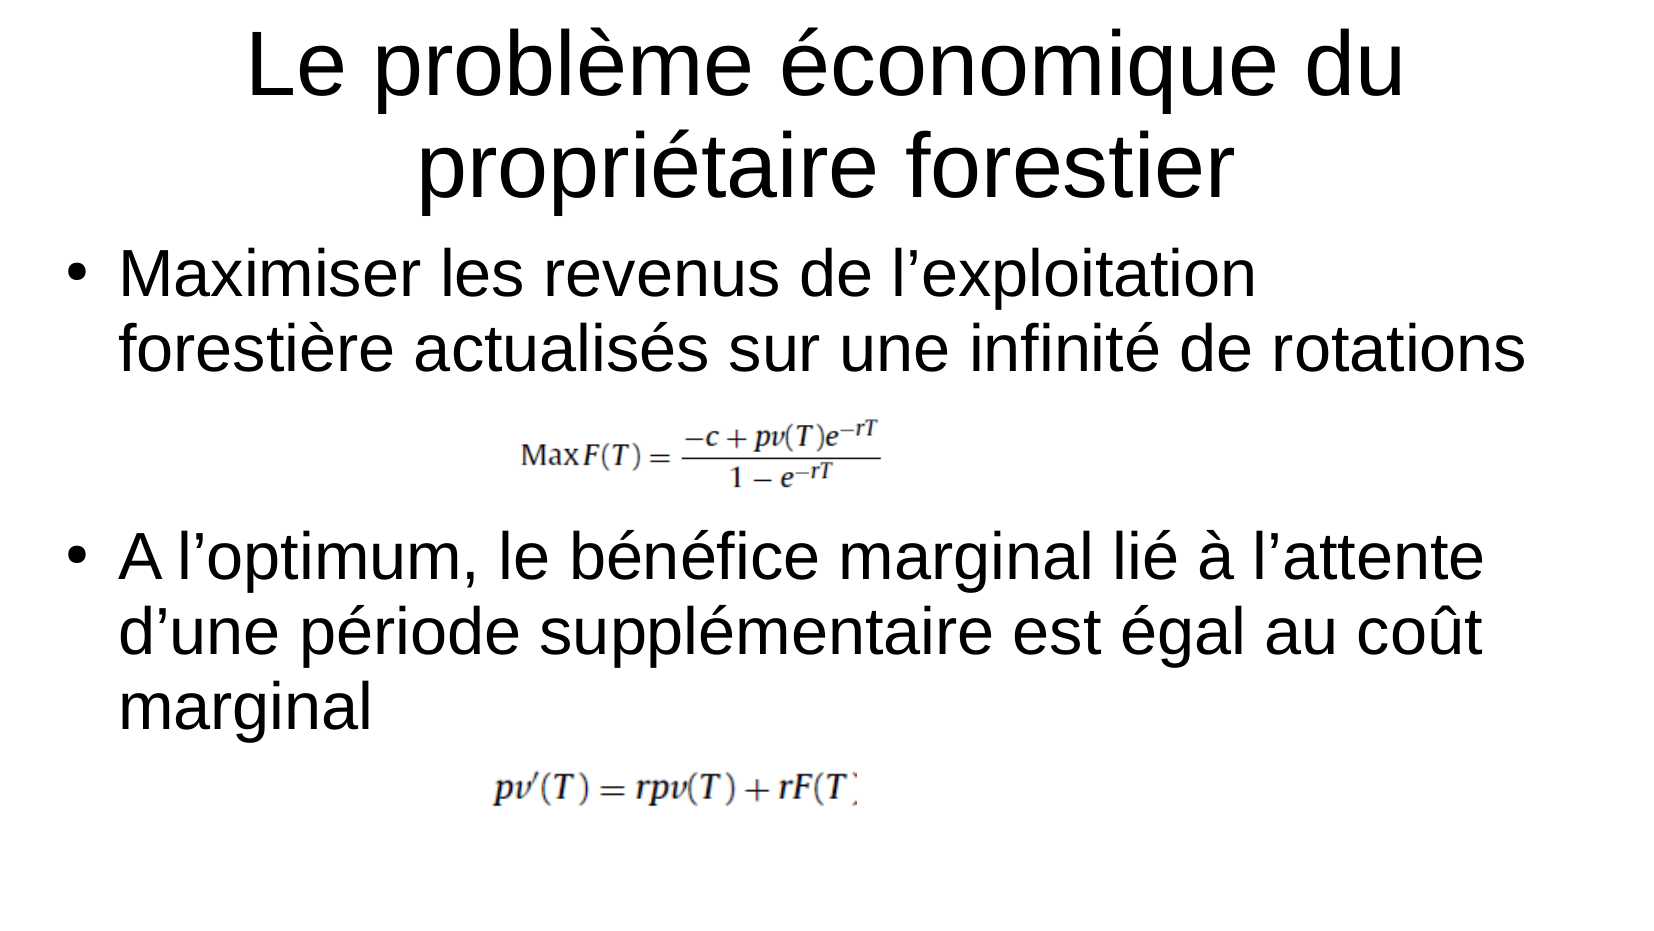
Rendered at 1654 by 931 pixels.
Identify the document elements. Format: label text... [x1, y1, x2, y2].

picture [501, 399, 917, 502]
title Le problème économique du propriétaire forestier [82, 12, 1571, 218]
picture [489, 762, 857, 822]
list Maximiser les revenus de l’exploitation forestière actualisés sur une infinité de rotations A l’optimum, le bénéfice marginal lié à l’attente d’une période supplémentaire est égal au coût marginal [47, 236, 1536, 776]
